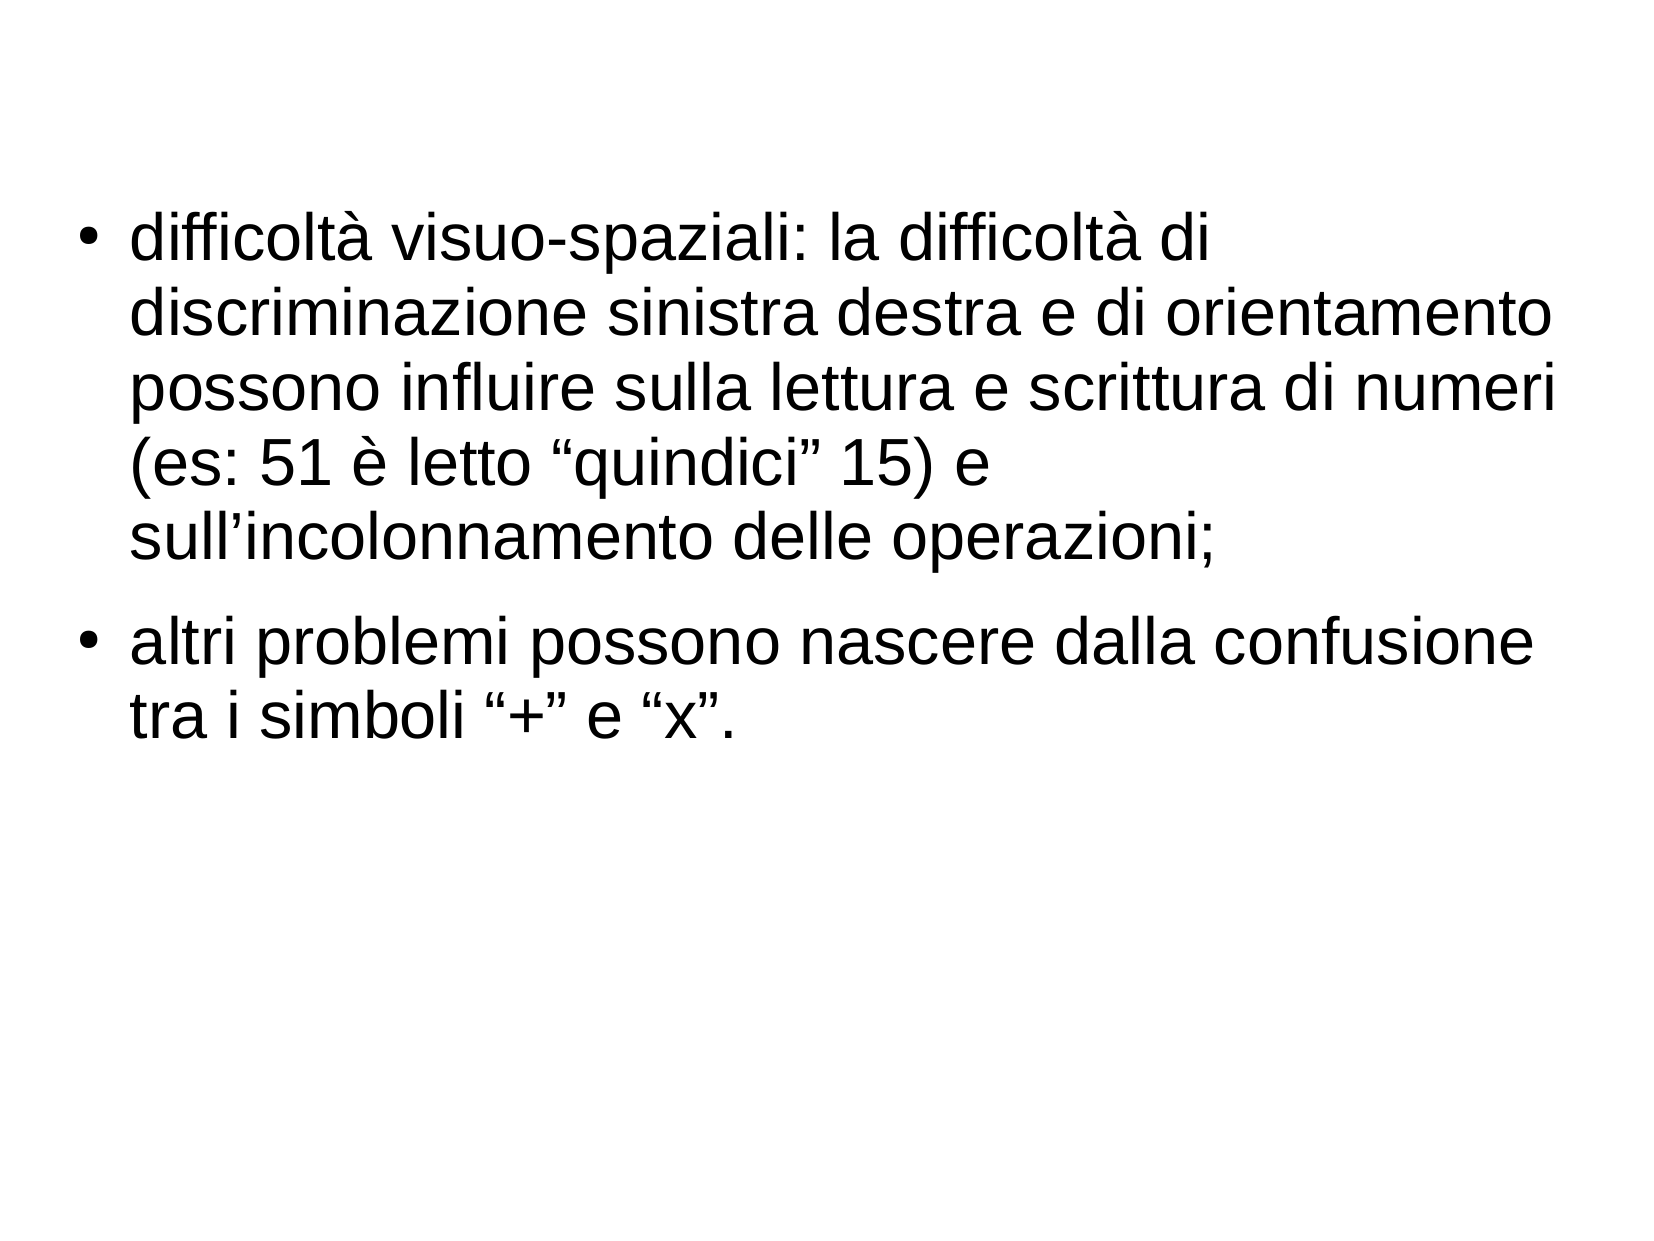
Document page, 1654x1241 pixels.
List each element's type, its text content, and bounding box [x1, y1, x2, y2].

text_box difficoltà visuo-spaziali: la difficoltà di discriminazione sinistra destra e di orientamento possono influire sulla lettura e scrittura di numeri (es: 51 è letto “quindici” 15) e sull’incolonnamento delle operazioni; altri problemi possono nascere dalla confusione tra i simboli “+” e “x”. [59, 200, 1595, 886]
